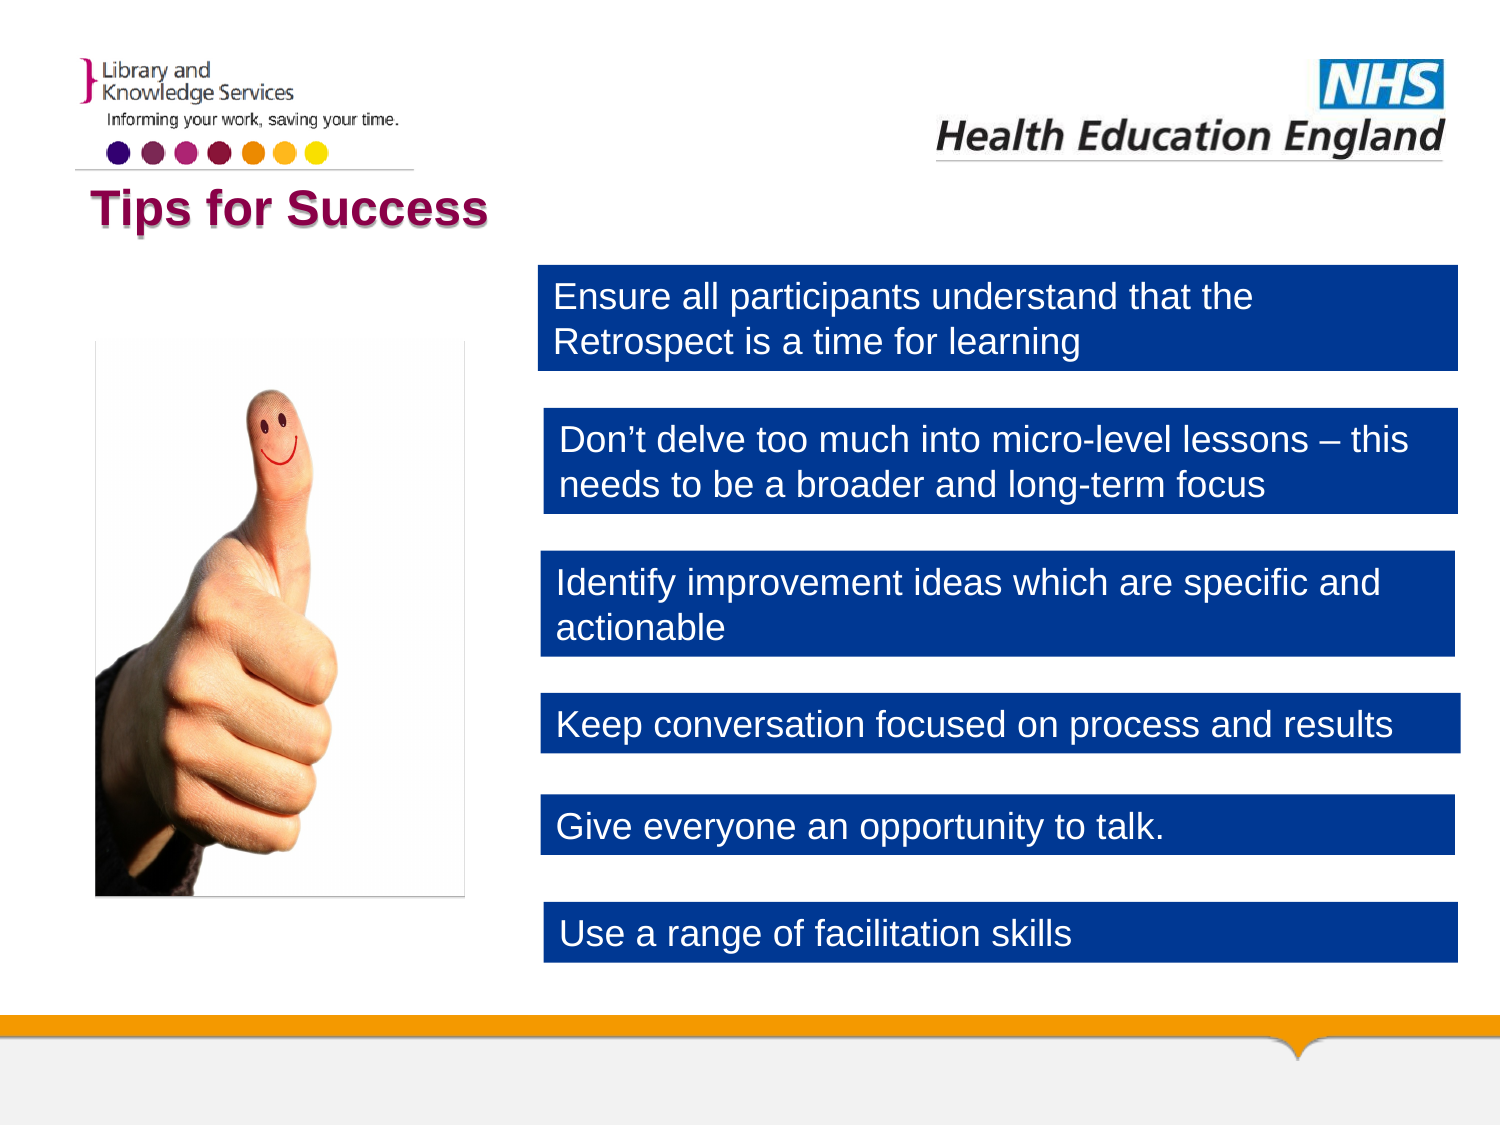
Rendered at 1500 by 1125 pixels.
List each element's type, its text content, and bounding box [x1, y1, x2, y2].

text_box Identify improvement ideas which are specific and actionable [540, 550, 1455, 657]
text_box Ensure all participants understand that the Retrospect is a time for learning [537, 264, 1458, 371]
text_box Give everyone an opportunity to talk. [540, 794, 1455, 855]
picture [95, 338, 465, 896]
text_box Keep conversation focused on process and results [540, 692, 1461, 754]
text_box Don’t delve too much into micro-level lessons – this needs to be a broader and long-term focus [543, 407, 1458, 514]
title Tips for Success [95, 172, 1371, 284]
text_box Use a range of facilitation skills [543, 901, 1458, 963]
picture [75, 54, 416, 169]
